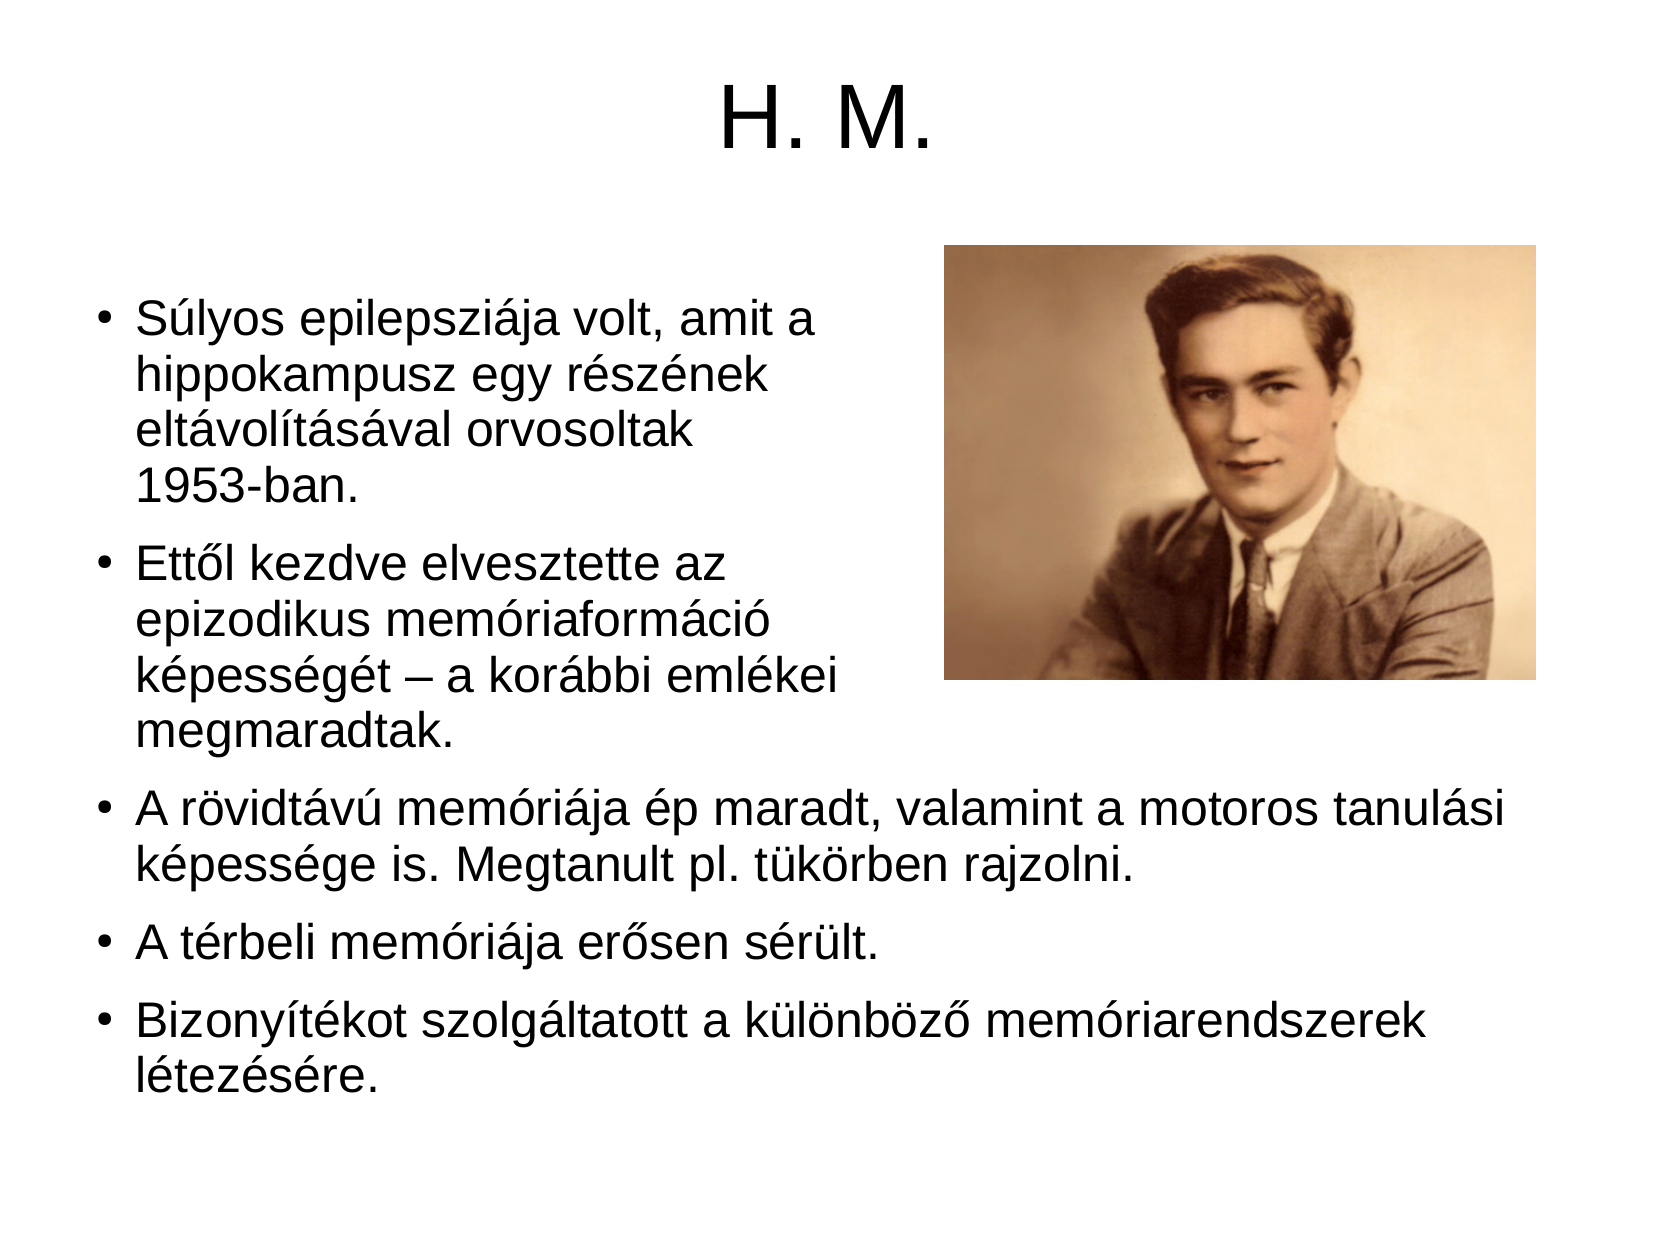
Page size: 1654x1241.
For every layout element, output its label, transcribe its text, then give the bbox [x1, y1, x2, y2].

title H. M. [82, 56, 1571, 178]
list Súlyos epilepsziája volt, amit a hippokampusz egy részének eltávolításával orvosoltak 1953-ban. Ettől kezdve elvesztette az epizodikus memóriaformáció képességét – a korábbi emlékei megmaradtak. A rövidtávú memóriája ép maradt, valamint a motoros tanulási képessége is. Megtanult pl. tükörben rajzolni. A térbeli memóriája erősen sérült. Bizonyítékot szolgáltatott a különböző memóriarendszerek létezésére. [82, 290, 1571, 1109]
picture [944, 245, 1536, 680]
